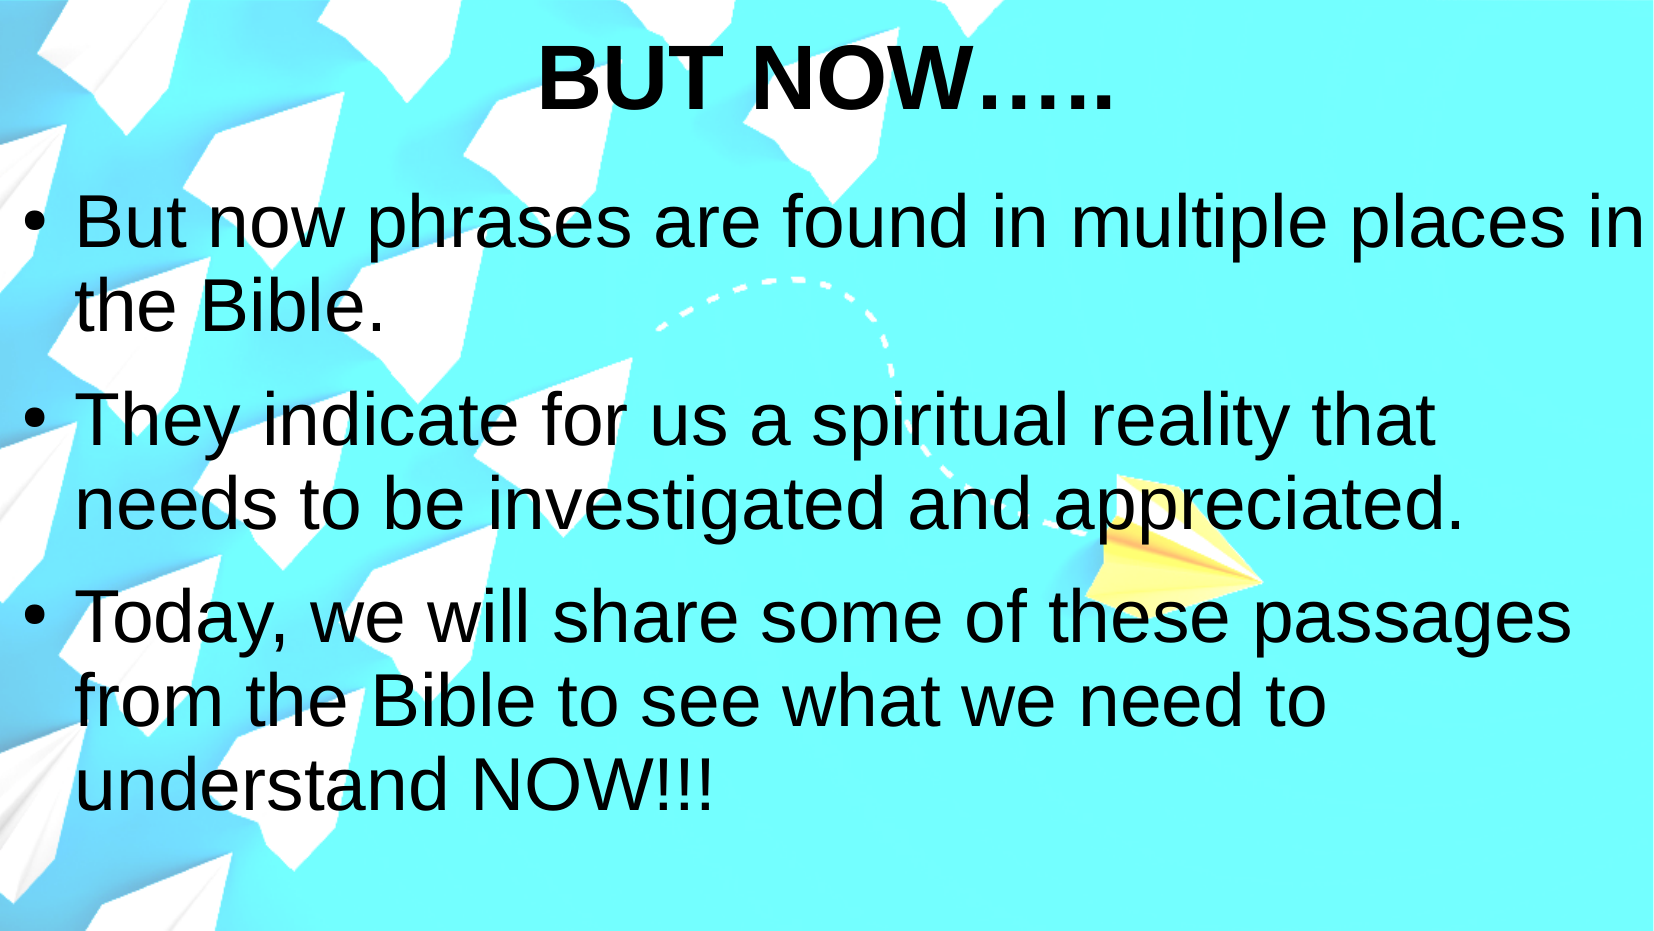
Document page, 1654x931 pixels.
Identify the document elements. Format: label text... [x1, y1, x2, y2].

picture [0, 0, 1654, 931]
list But now phrases are found in multiple places in the Bible. They indicate for us a spiritual reality that needs to be investigated and appreciated. Today, we will share some of these passages from the Bible to see what we need to understand NOW!!! [3, 180, 1654, 931]
title BUT NOW….. [82, 0, 1571, 156]
